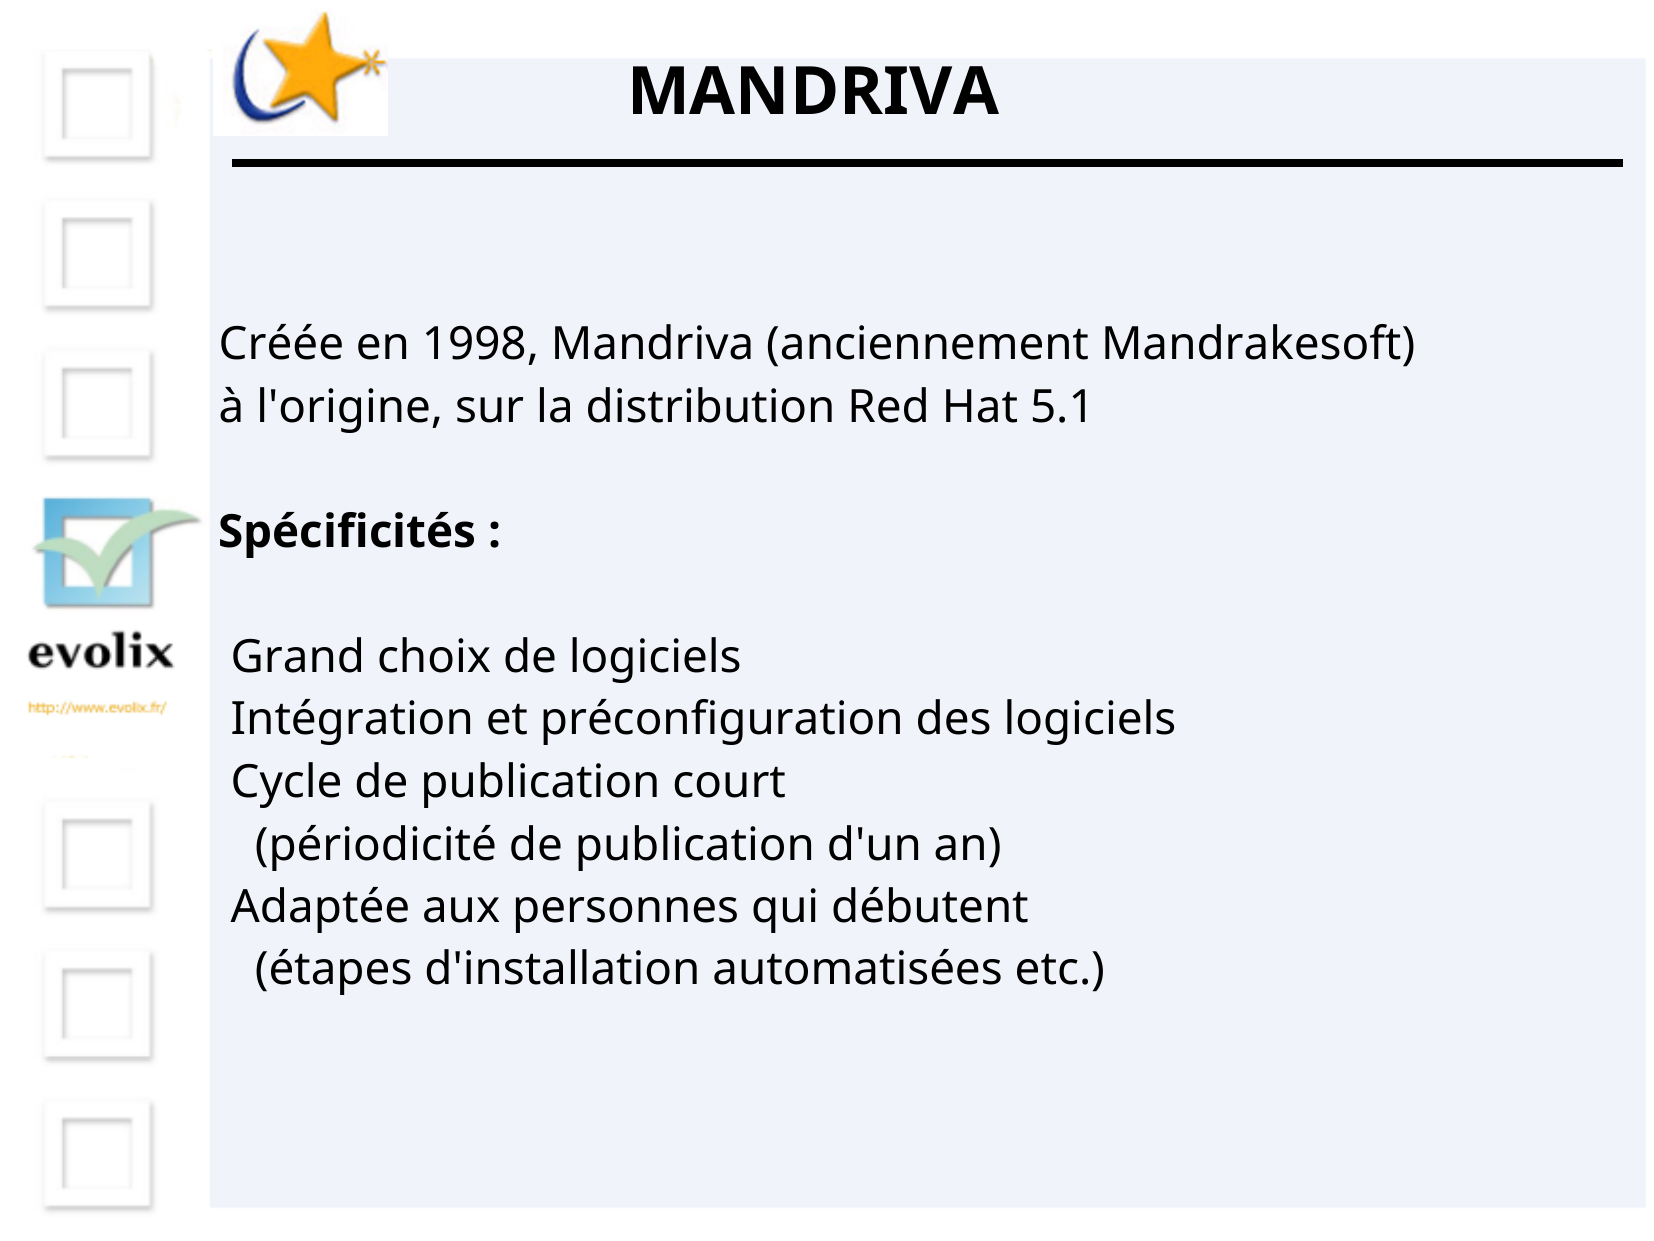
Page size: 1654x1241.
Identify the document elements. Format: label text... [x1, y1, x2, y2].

picture [0, 49, 1654, 1218]
picture [213, 0, 388, 136]
subtitle Créée en 1998, Mandriva (anciennement Mandrakesoft) à l'origine, sur la distribution Red Hat 5.1 Spécificités : ­ Grand choix de logiciels ­ Intégration et préconfiguration des logiciels ­ Cycle de publication court (périodicité de publication d'un an) ­ Adaptée aux personnes qui débutent (étapes d'installation automatisées etc.) [183, 199, 1539, 1173]
title MANDRIVA [22, 27, 1604, 151]
